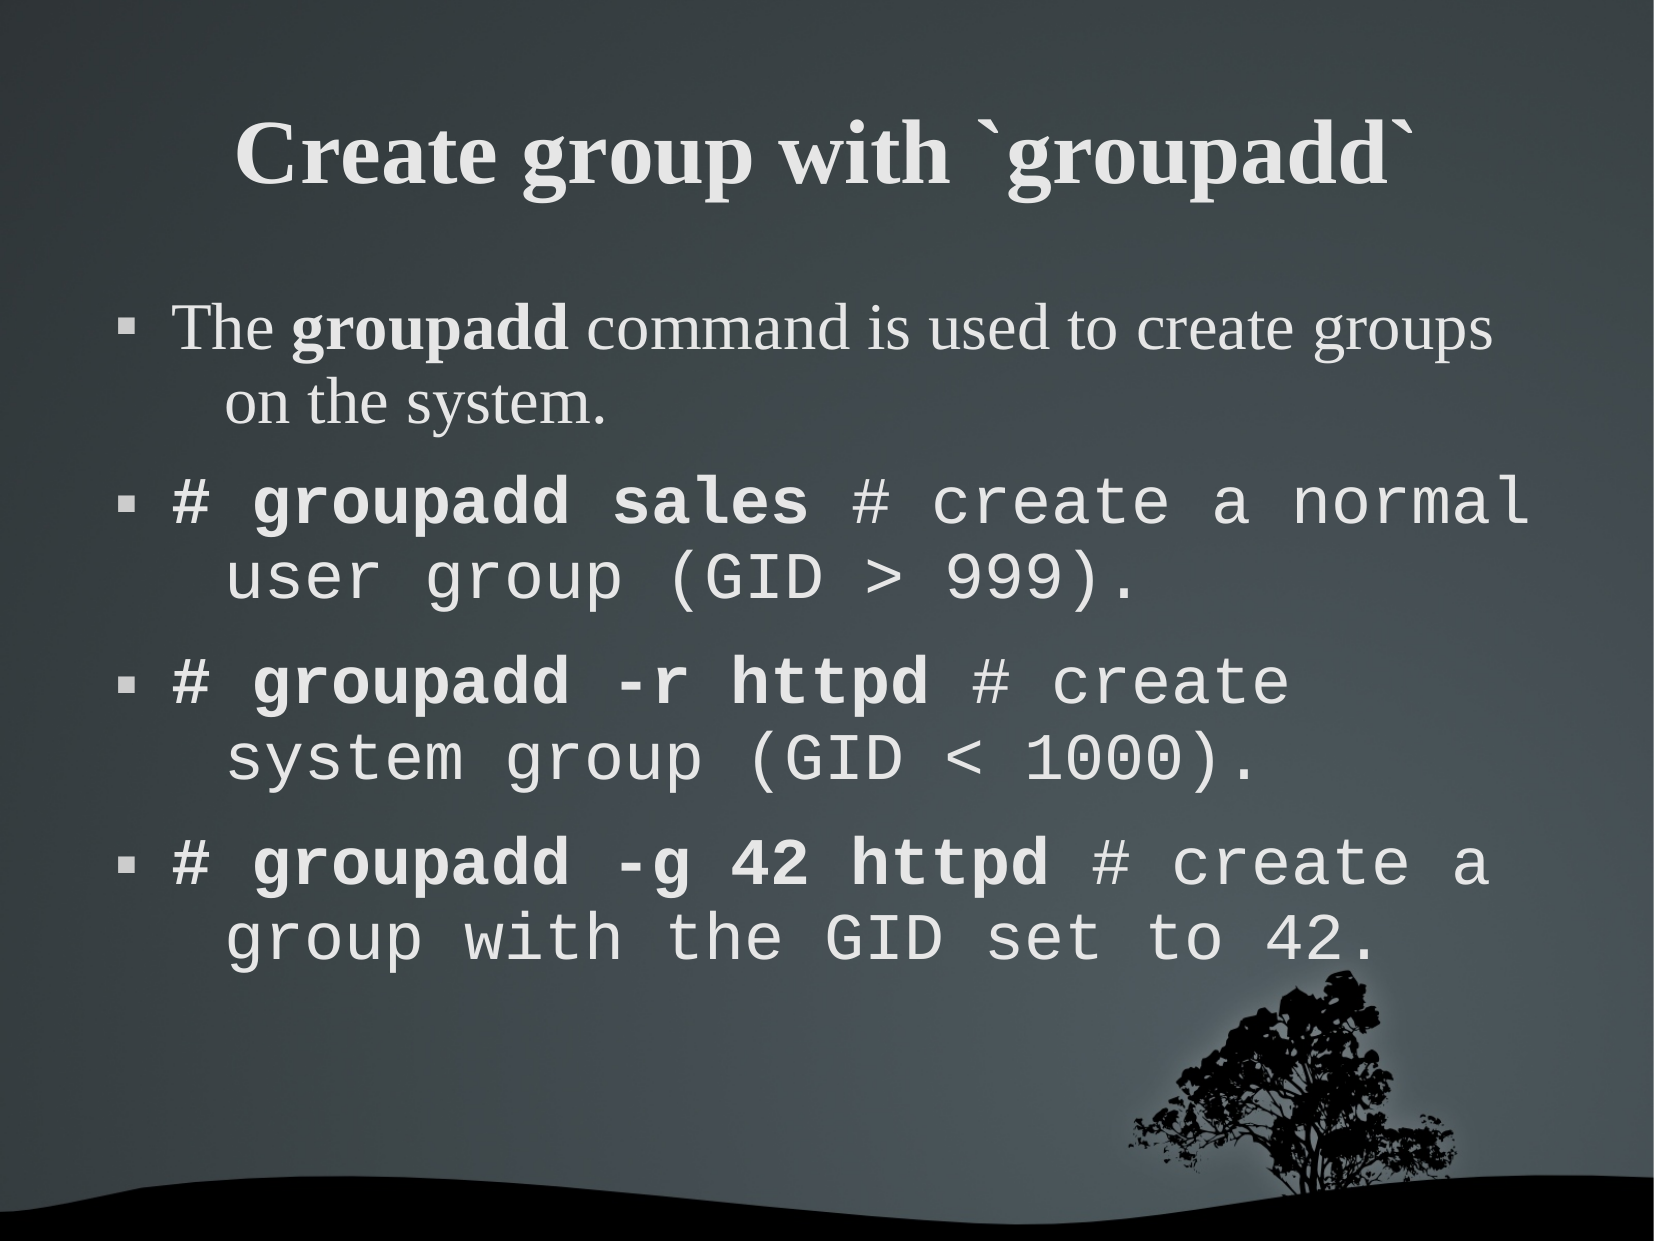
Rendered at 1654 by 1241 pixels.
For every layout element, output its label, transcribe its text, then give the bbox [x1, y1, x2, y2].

title Create group with `groupadd` [82, 49, 1571, 257]
picture [0, 0, 1654, 1241]
list The groupadd command is used to create groups on the system. # groupadd sales # create a normal user group (GID > 999). # groupadd -r httpd # create system group (GID < 1000). # groupadd -g 42 httpd # create a group with the GID set to 42. [82, 290, 1571, 1109]
